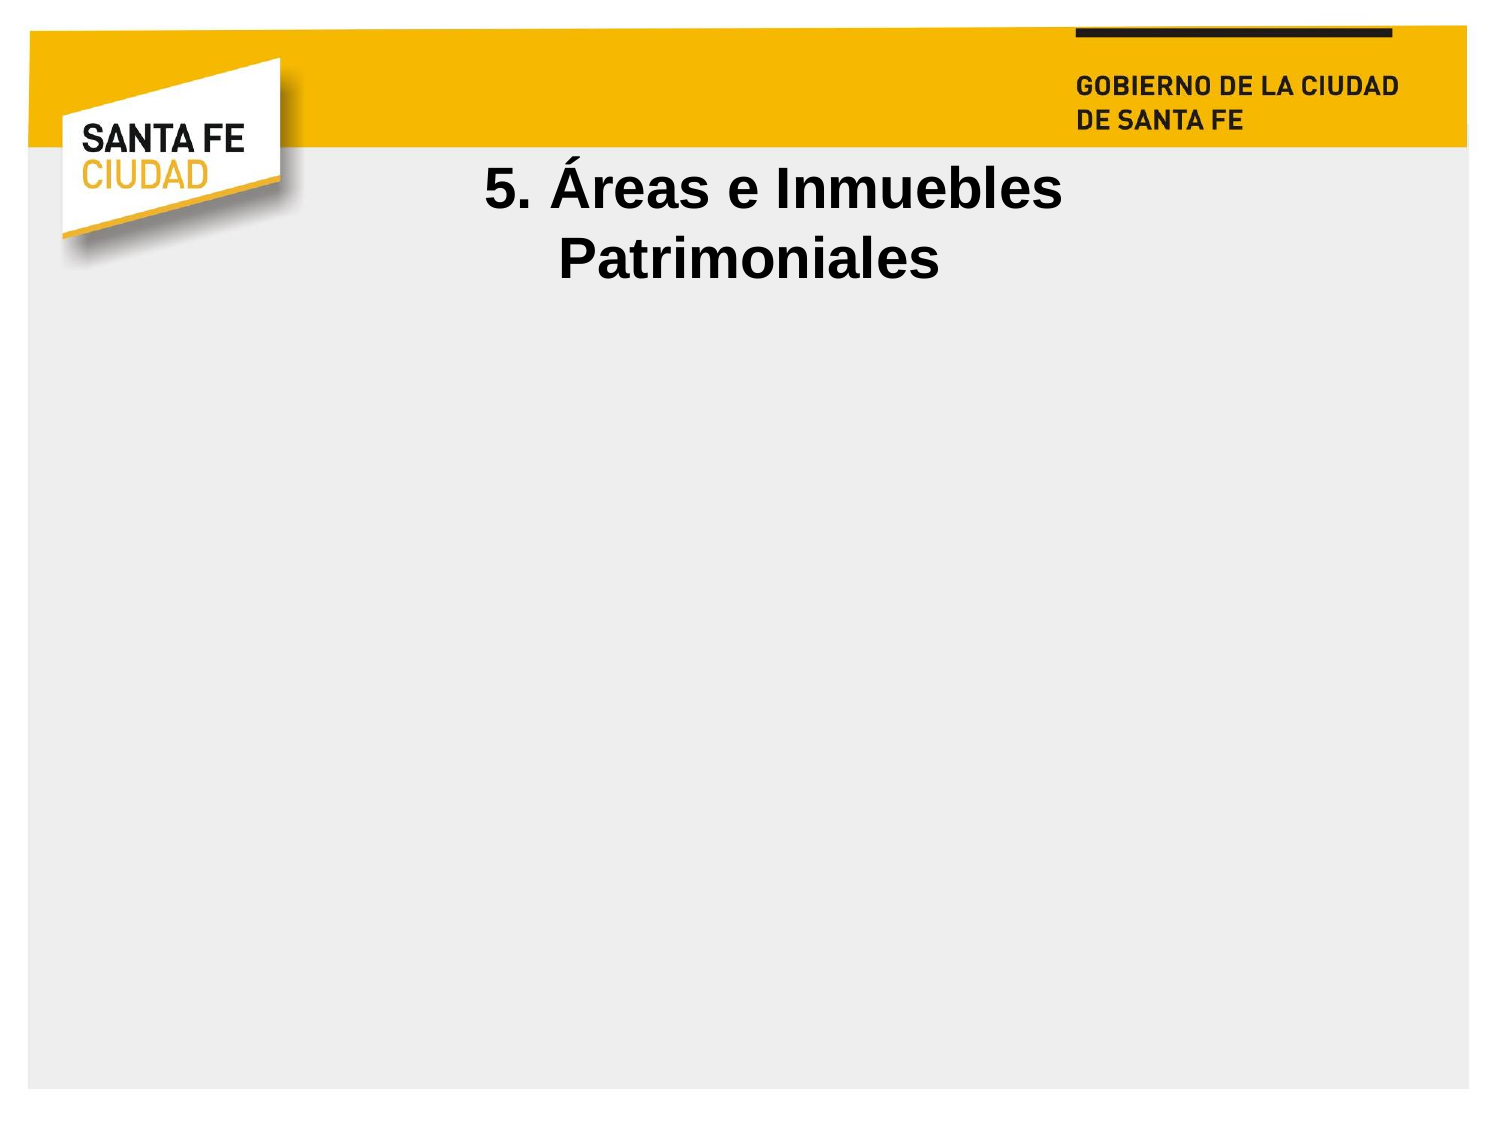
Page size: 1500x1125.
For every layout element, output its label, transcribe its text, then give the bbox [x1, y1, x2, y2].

picture [0, 1, 1500, 1124]
text_box 5. Áreas e Inmuebles Patrimoniales [29, 172, 1471, 268]
